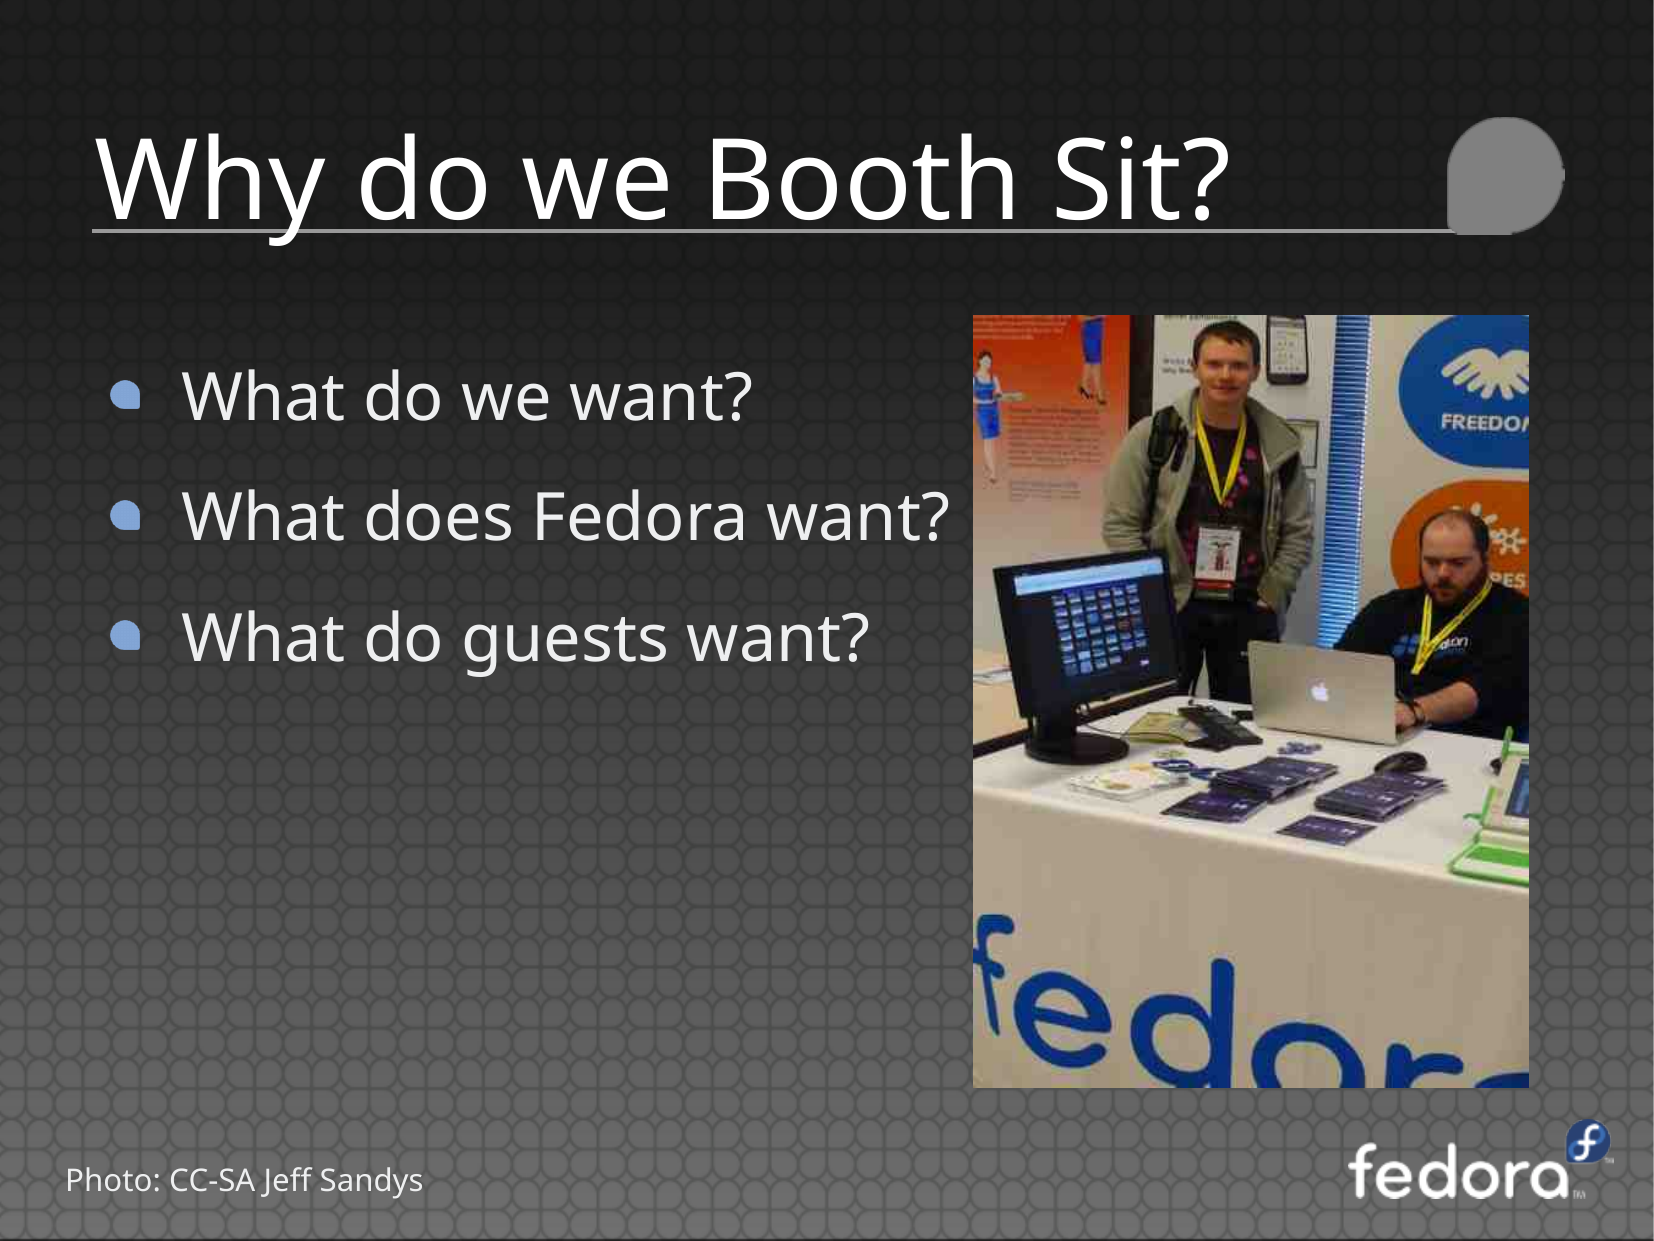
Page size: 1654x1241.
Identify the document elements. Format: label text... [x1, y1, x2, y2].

list What do we want? What does Fedora want? What do guests want? [93, 228, 1481, 1165]
text_box Photo: CC-SA Jeff Sandys [50, 1150, 664, 1202]
title Why do we Booth Sit? [94, 100, 1426, 228]
picture [0, 0, 1654, 1241]
